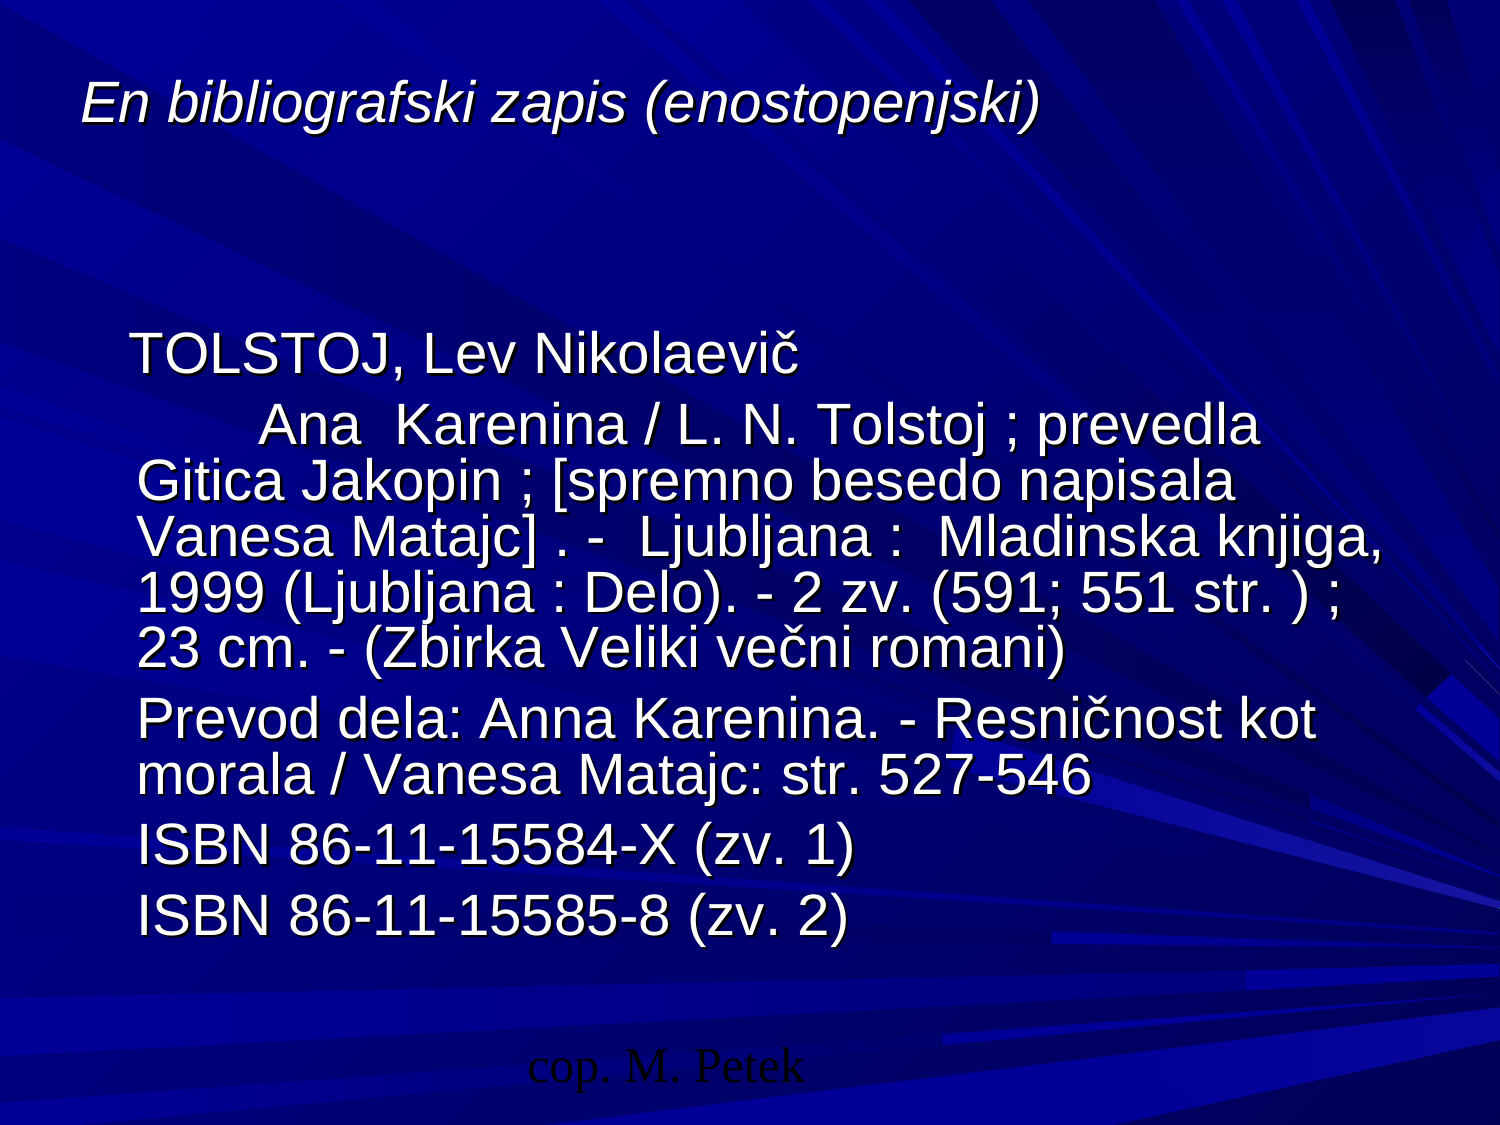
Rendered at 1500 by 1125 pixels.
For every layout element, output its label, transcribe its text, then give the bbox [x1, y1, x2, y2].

title En bibliografski zapis (enostopenjski) [64, 49, 1306, 149]
list TOLSTOJ, Lev Nikolaevič Ana Karenina / L. N. Tolstoj ; prevedla Gitica Jakopin ; [spremno besedo napisala Vanesa Matajc] . - Ljubljana : Mladinska knjiga, 1999 (Ljubljana : Delo). - 2 zv. (591; 551 str. ) ; 23 cm. - (Zbirka Veliki večni romani) Prevod dela: Anna Karenina. - Resničnost kot morala / Vanesa Matajc: str. 527-546 ISBN 86-11-15584-X (zv. 1) ISBN 86-11-15585-8 (zv. 2) [64, 237, 1436, 1125]
